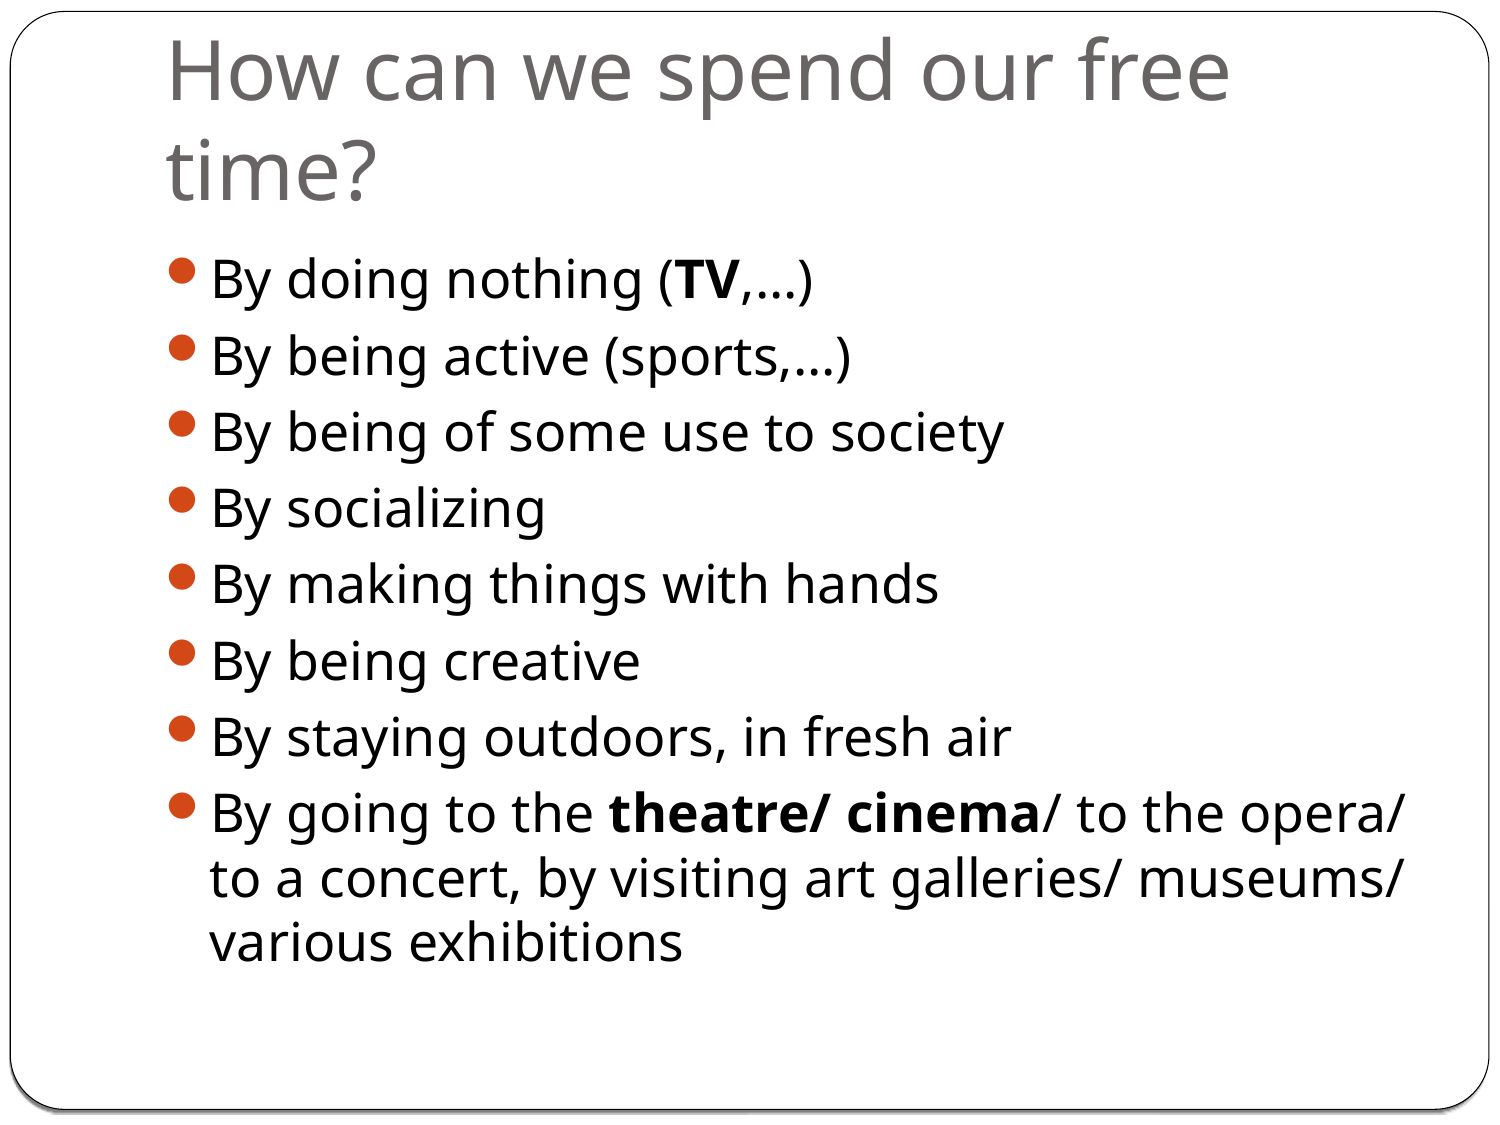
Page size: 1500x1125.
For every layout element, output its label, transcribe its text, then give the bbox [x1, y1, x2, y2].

list By doing nothing (TV,…) By being active (sports,…) By being of some use to society By socializing By making things with hands By being creative By staying outdoors, in fresh air By going to the theatre/ cinema/ to the opera/ to a concert, by visiting art galleries/ museums/ various exhibitions [150, 237, 1425, 988]
title How can we spend our free time? [150, 45, 1425, 233]
